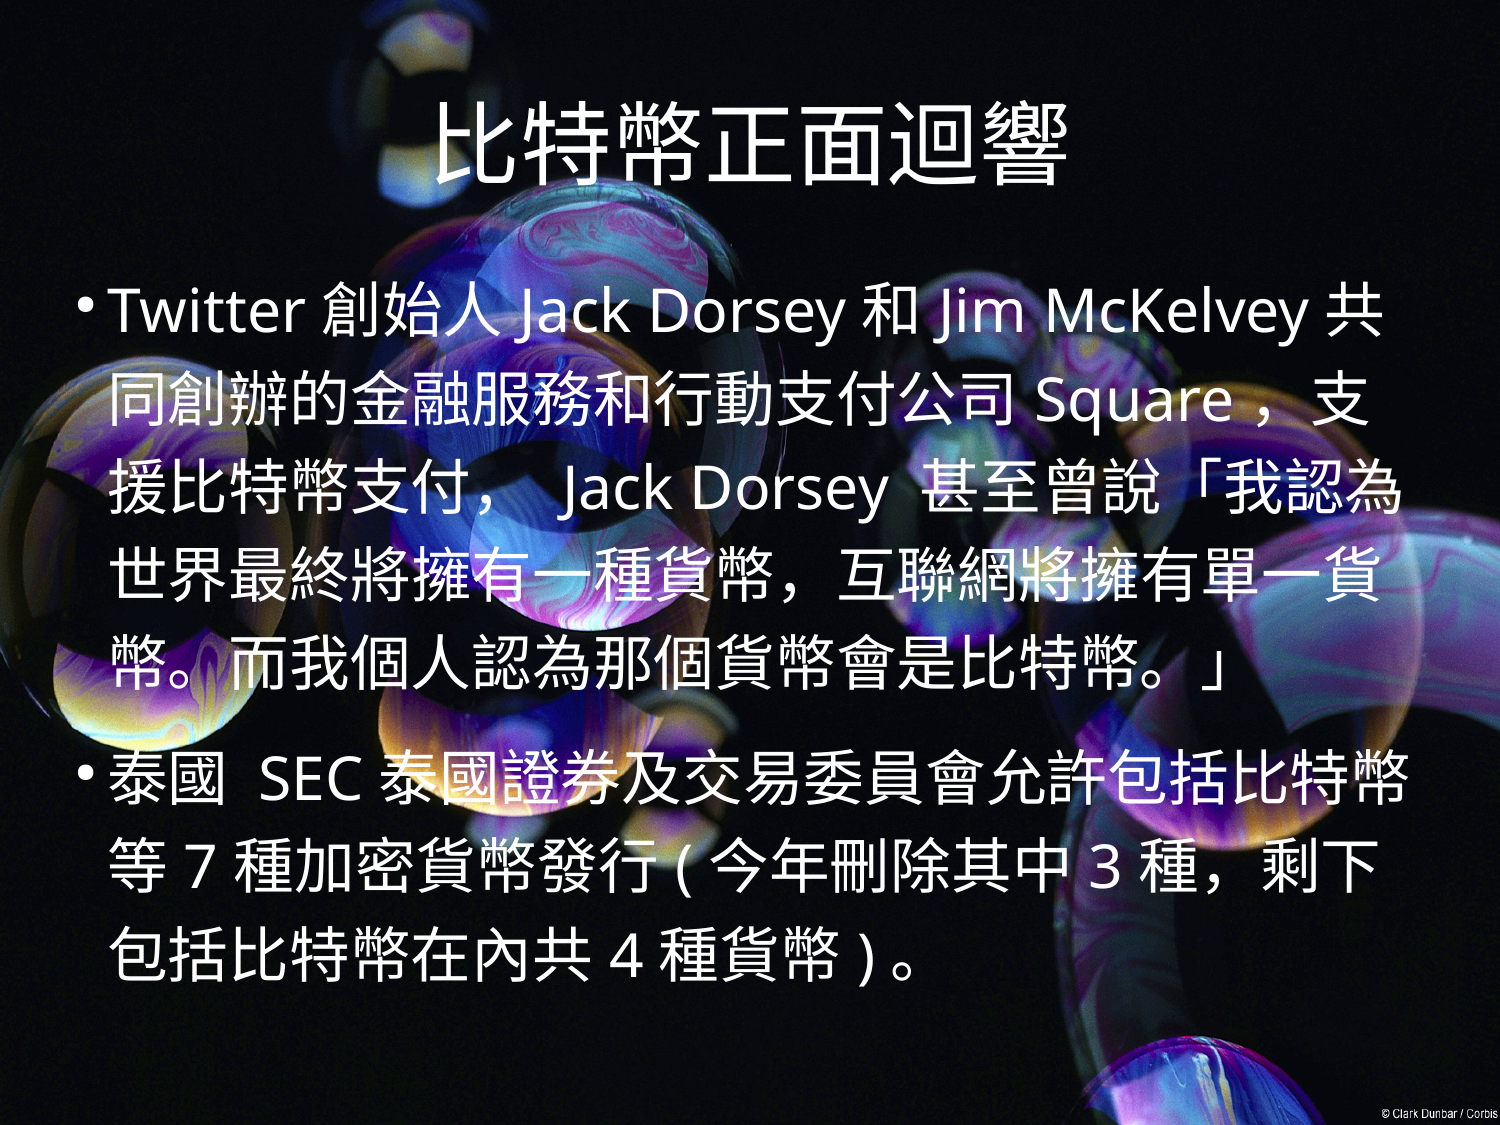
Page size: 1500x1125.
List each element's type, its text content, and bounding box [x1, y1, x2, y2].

title 比特幣正面迴響 [75, 45, 1425, 233]
picture [0, 0, 1500, 1125]
list Twitter創始人Jack Dorsey和Jim McKelvey共同創辦的金融服務和行動支付公司Square，支援比特幣支付， Jack Dorsey 甚至曾說「我認為世界最終將擁有一種貨幣，互聯網將擁有單一貨幣。而我個人認為那個貨幣會是比特幣。」 泰國 SEC泰國證券及交易委員會允許包括比特幣等7種加密貨幣發行(今年刪除其中3種，剩下包括比特幣在內共4種貨幣)。 [75, 262, 1425, 1005]
